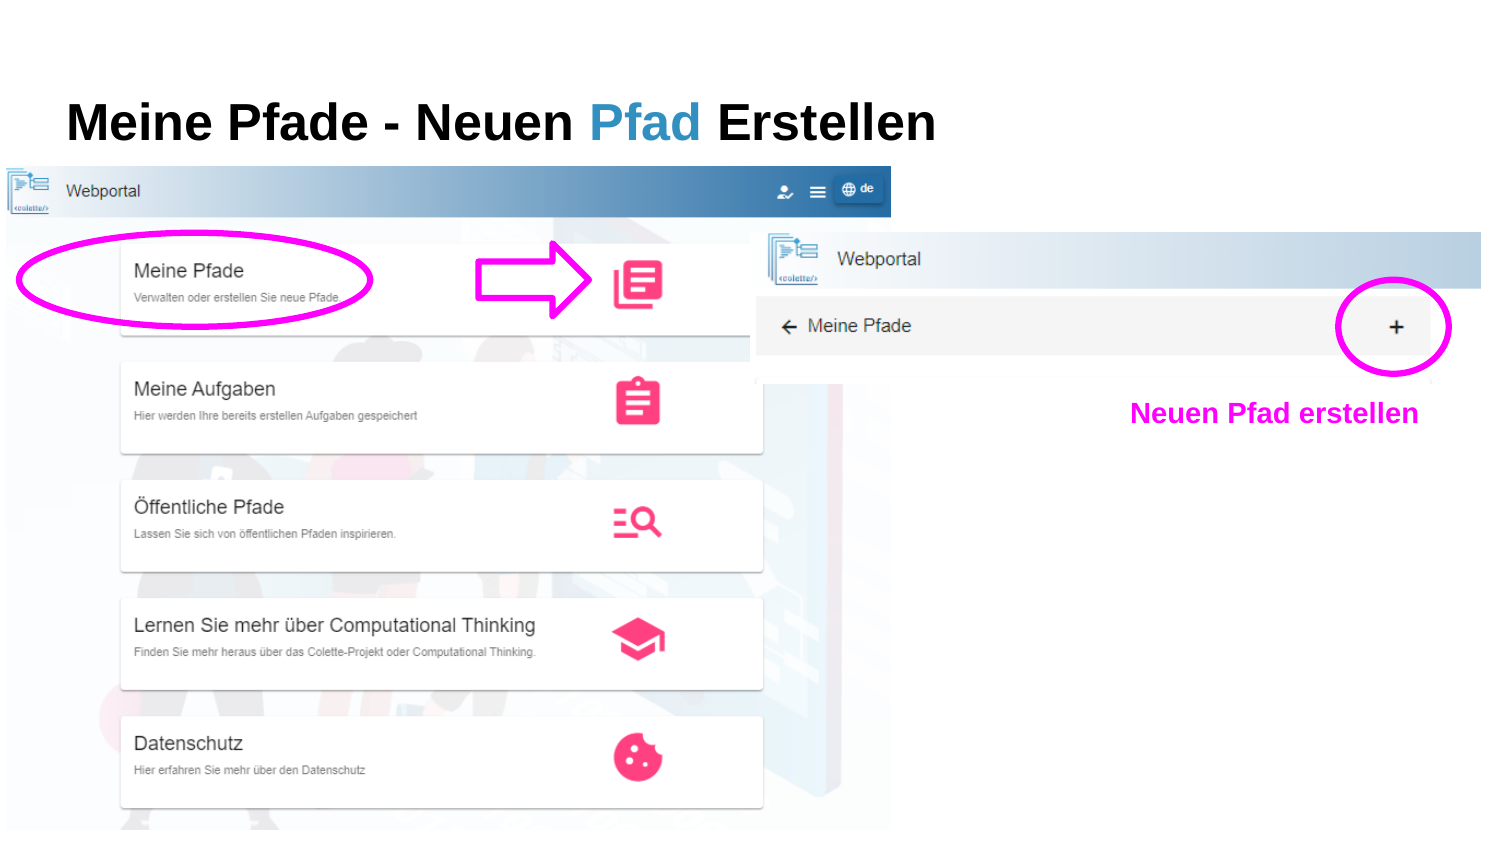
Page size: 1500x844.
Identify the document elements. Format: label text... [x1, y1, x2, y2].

text_box Neuen Pfad erstellen [1115, 379, 1500, 446]
picture [6, 166, 1481, 830]
title Meine Pfade - Neuen Pfad Erstellen [51, 72, 1449, 167]
